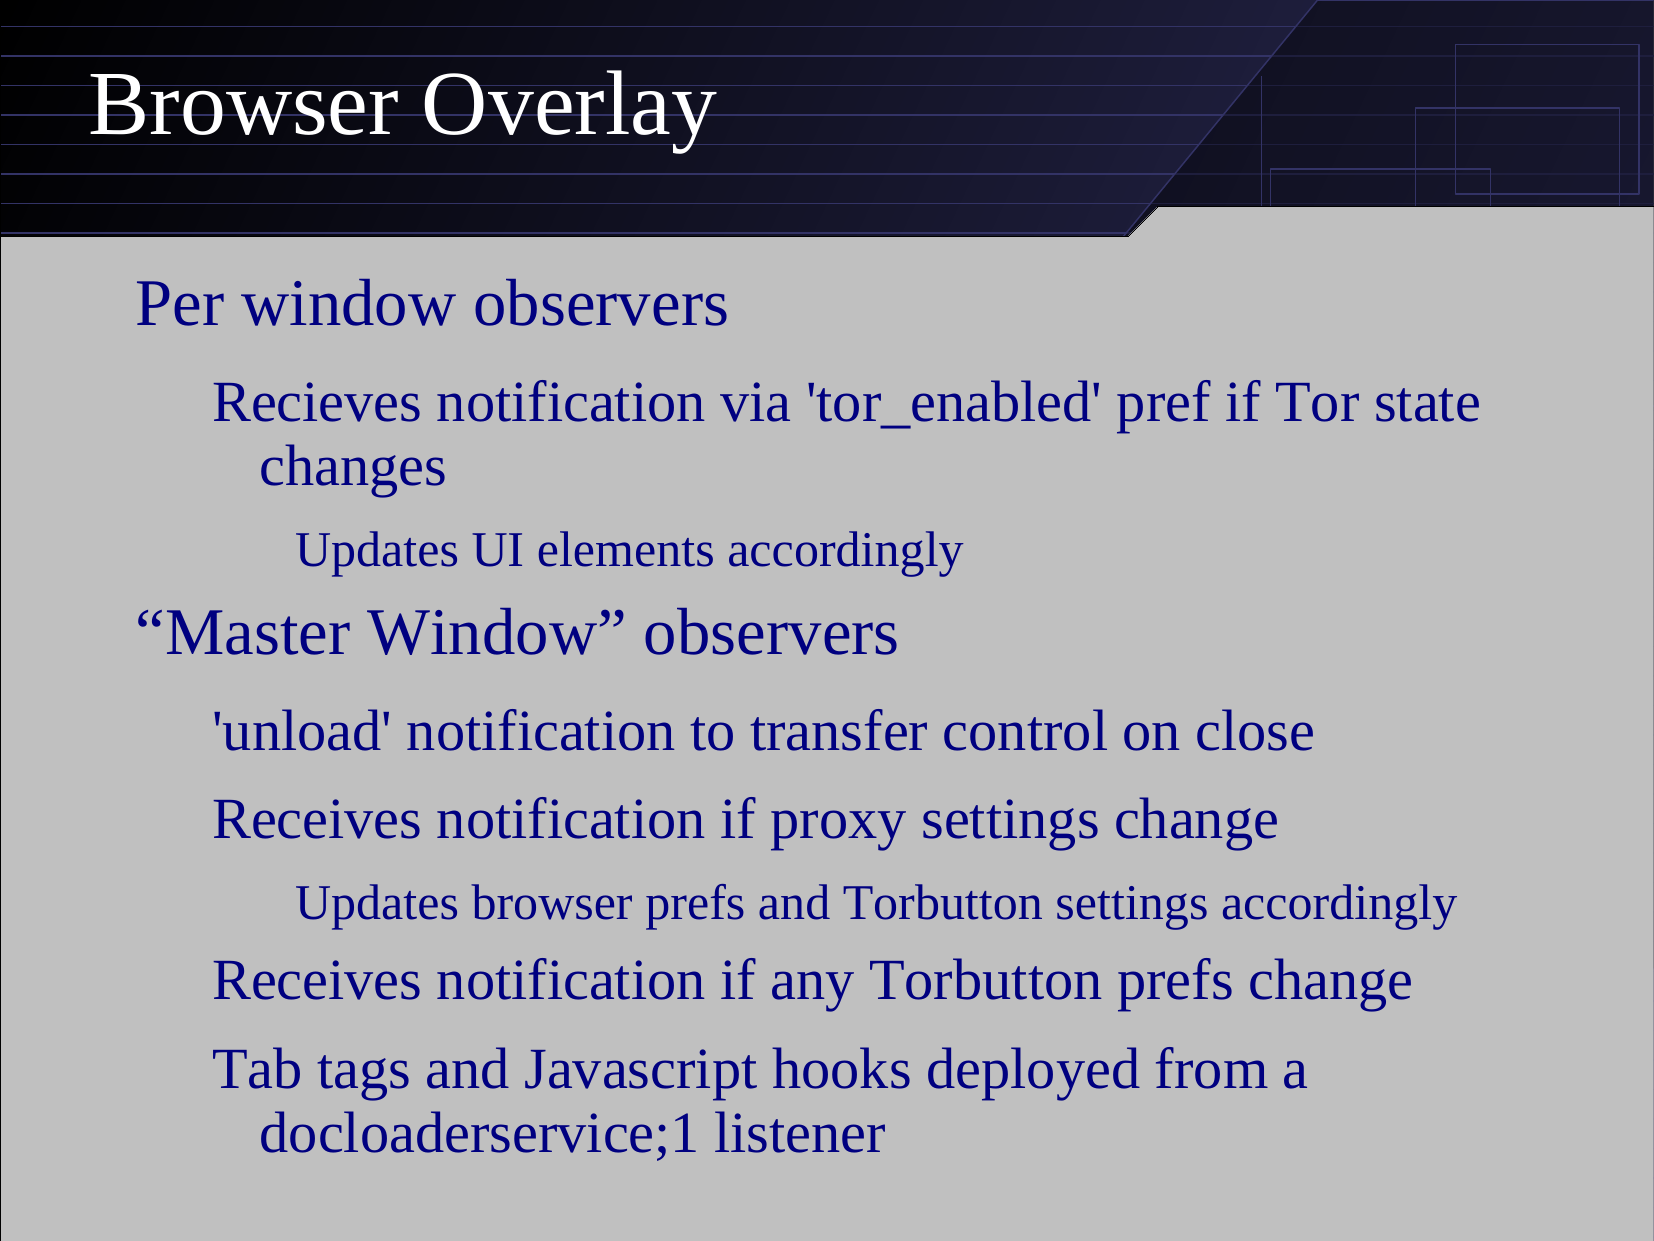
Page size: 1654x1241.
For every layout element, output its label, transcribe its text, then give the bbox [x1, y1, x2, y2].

list Per window observers Recieves notification via 'tor_enabled' pref if Tor state changes Updates UI elements accordingly “Master Window” observers 'unload' notification to transfer control on close Receives notification if proxy settings change Updates browser prefs and Torbutton settings accordingly Receives notification if any Torbutton prefs change Tab tags and Javascript hooks deployed from a docloaderservice;1 listener [118, 265, 1531, 1166]
title Browser Overlay [88, 0, 1501, 208]
